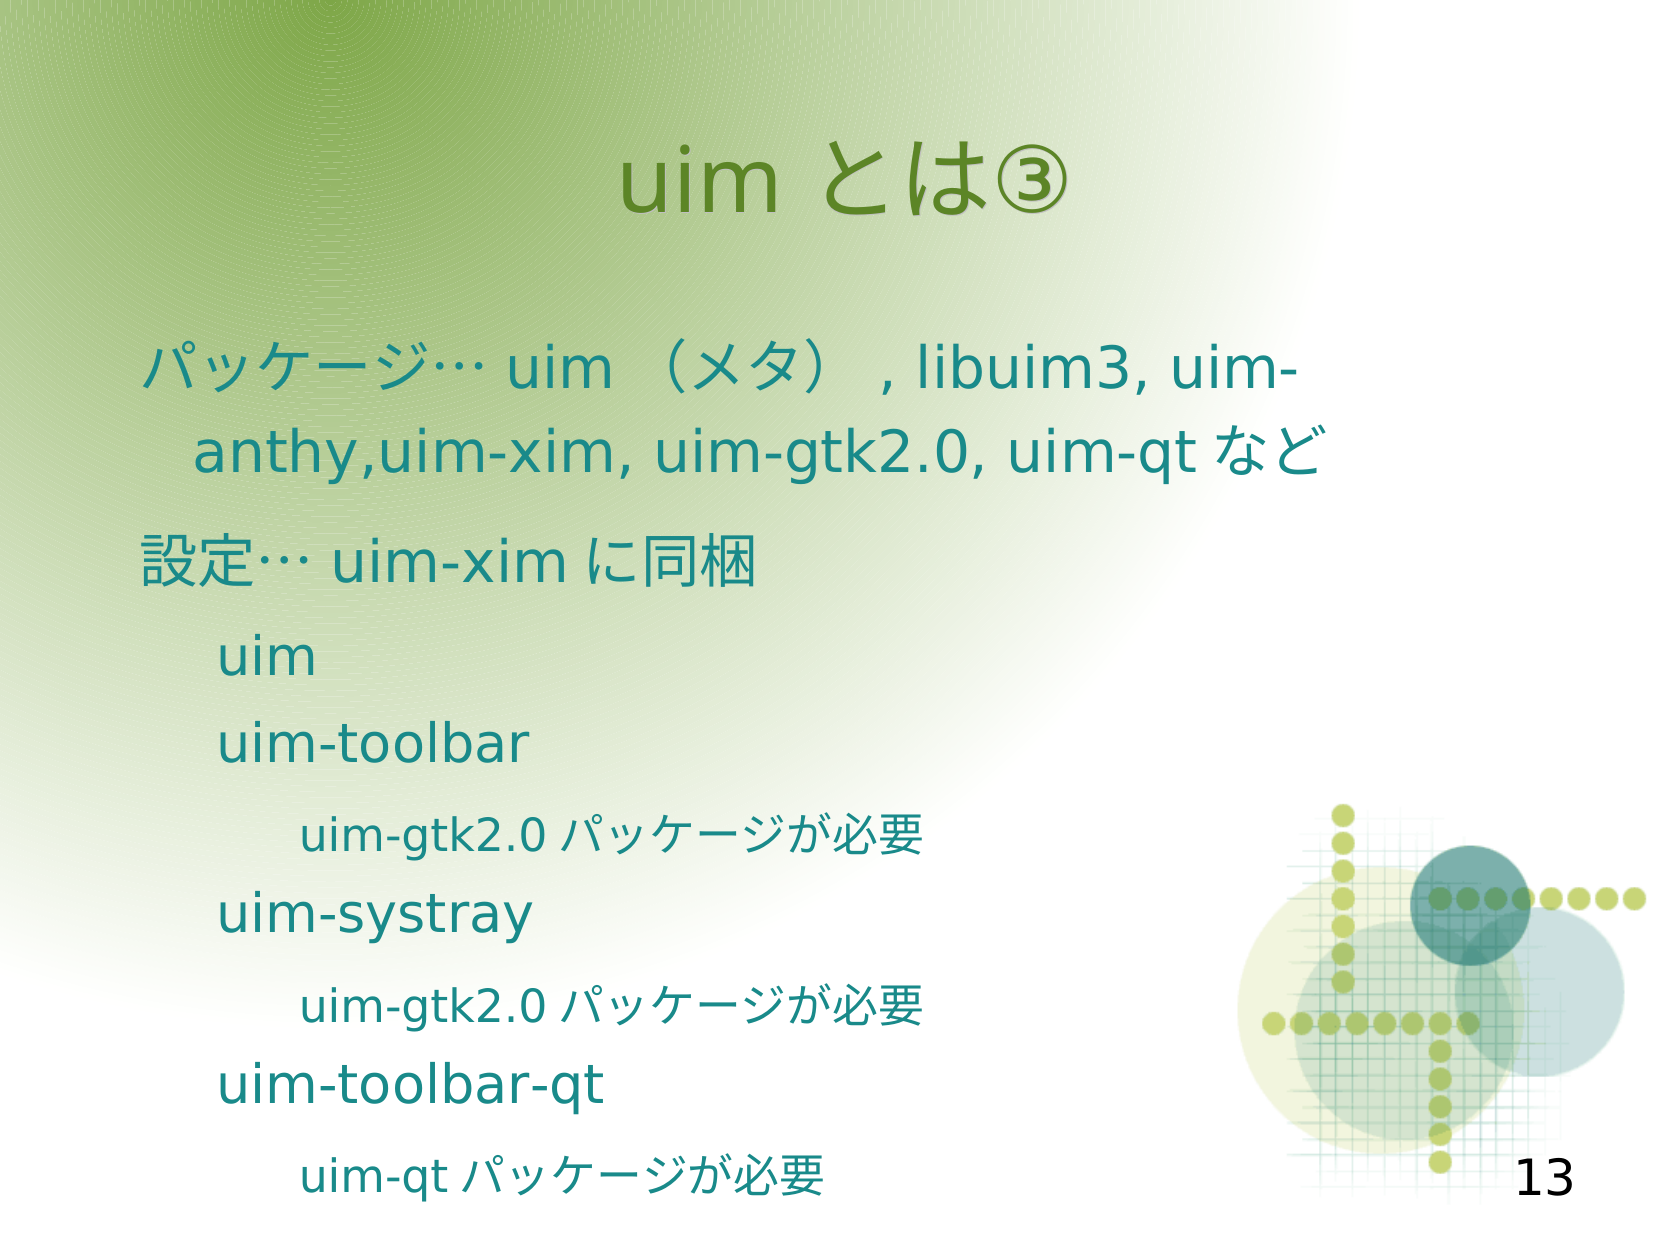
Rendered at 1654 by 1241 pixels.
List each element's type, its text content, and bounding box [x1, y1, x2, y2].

picture [1224, 792, 1654, 1211]
list パッケージ…uim（メタ）, libuim3, uim-anthy,uim-xim, uim-gtk2.0, uim-qtなど 設定…uim-ximに同梱 uim uim-toolbar uim-gtk2.0パッケージが必要 uim-systray uim-gtk2.0パッケージが必要 uim-toolbar-qt uim-qtパッケージが必要 [121, 321, 1534, 1118]
title uimとは③ [121, 73, 1534, 281]
